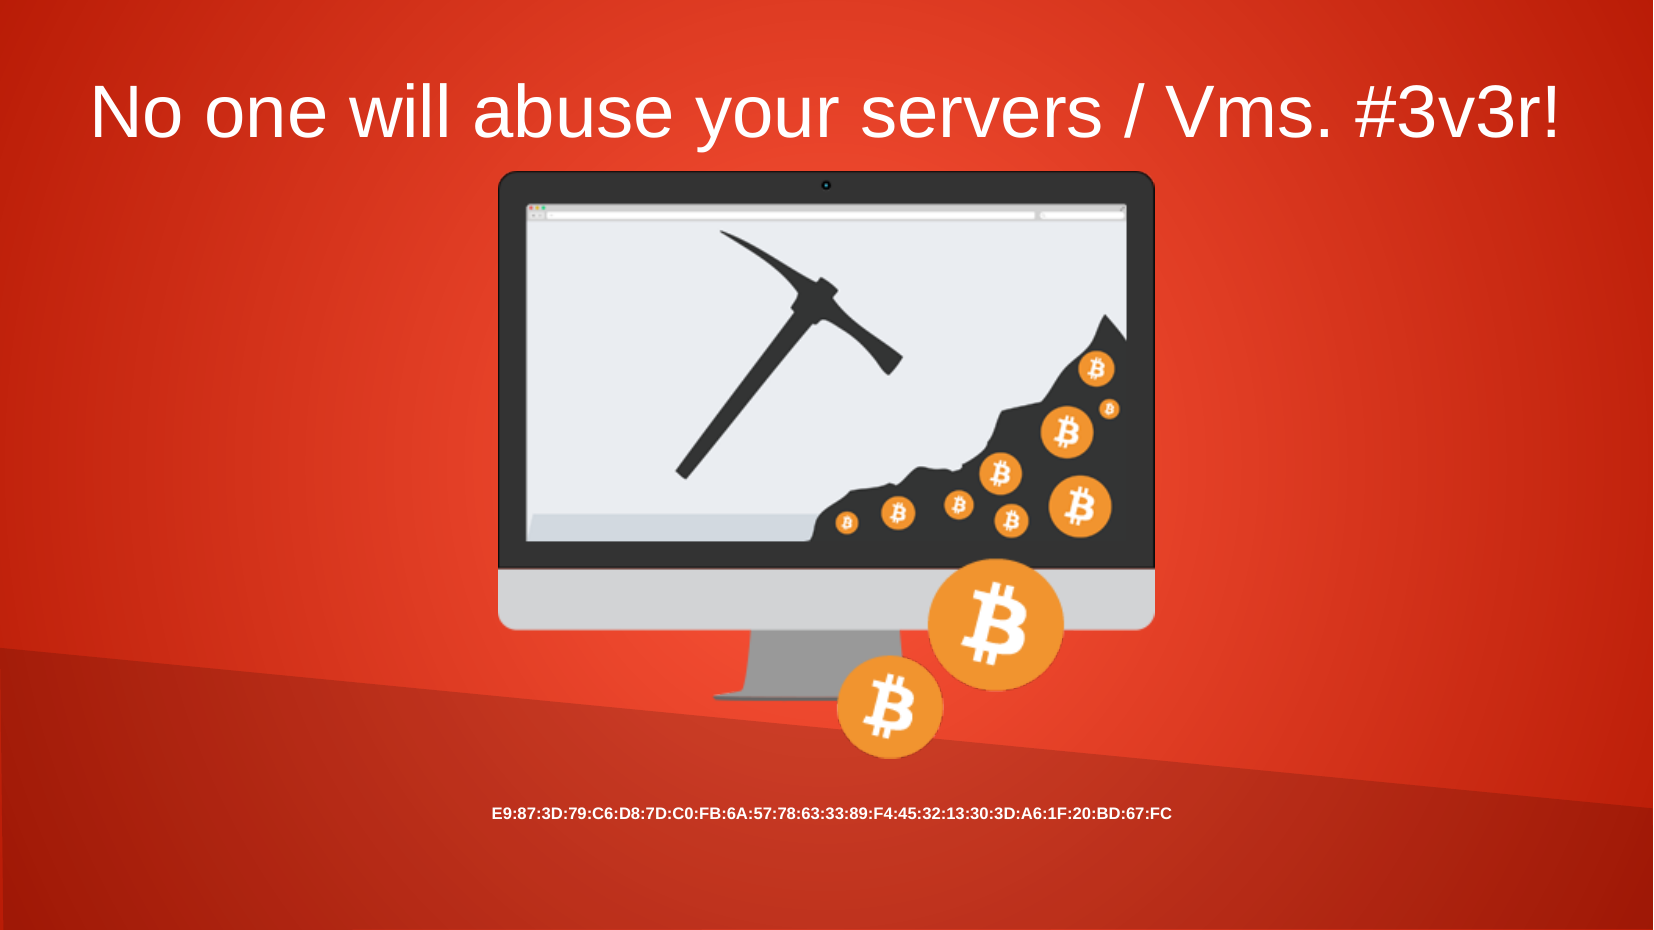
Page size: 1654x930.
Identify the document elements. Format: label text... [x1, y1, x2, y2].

text_box E9:87:3D:79:C6:D8:7D:C0:FB:6A:57:78:63:33:89:F4:45:32:13:30:3D:A6:1F:20:BD:67:FC [480, 771, 1186, 856]
picture [498, 171, 1155, 759]
title No one will abuse your servers / Vms. #3v3r! [82, 35, 1571, 189]
